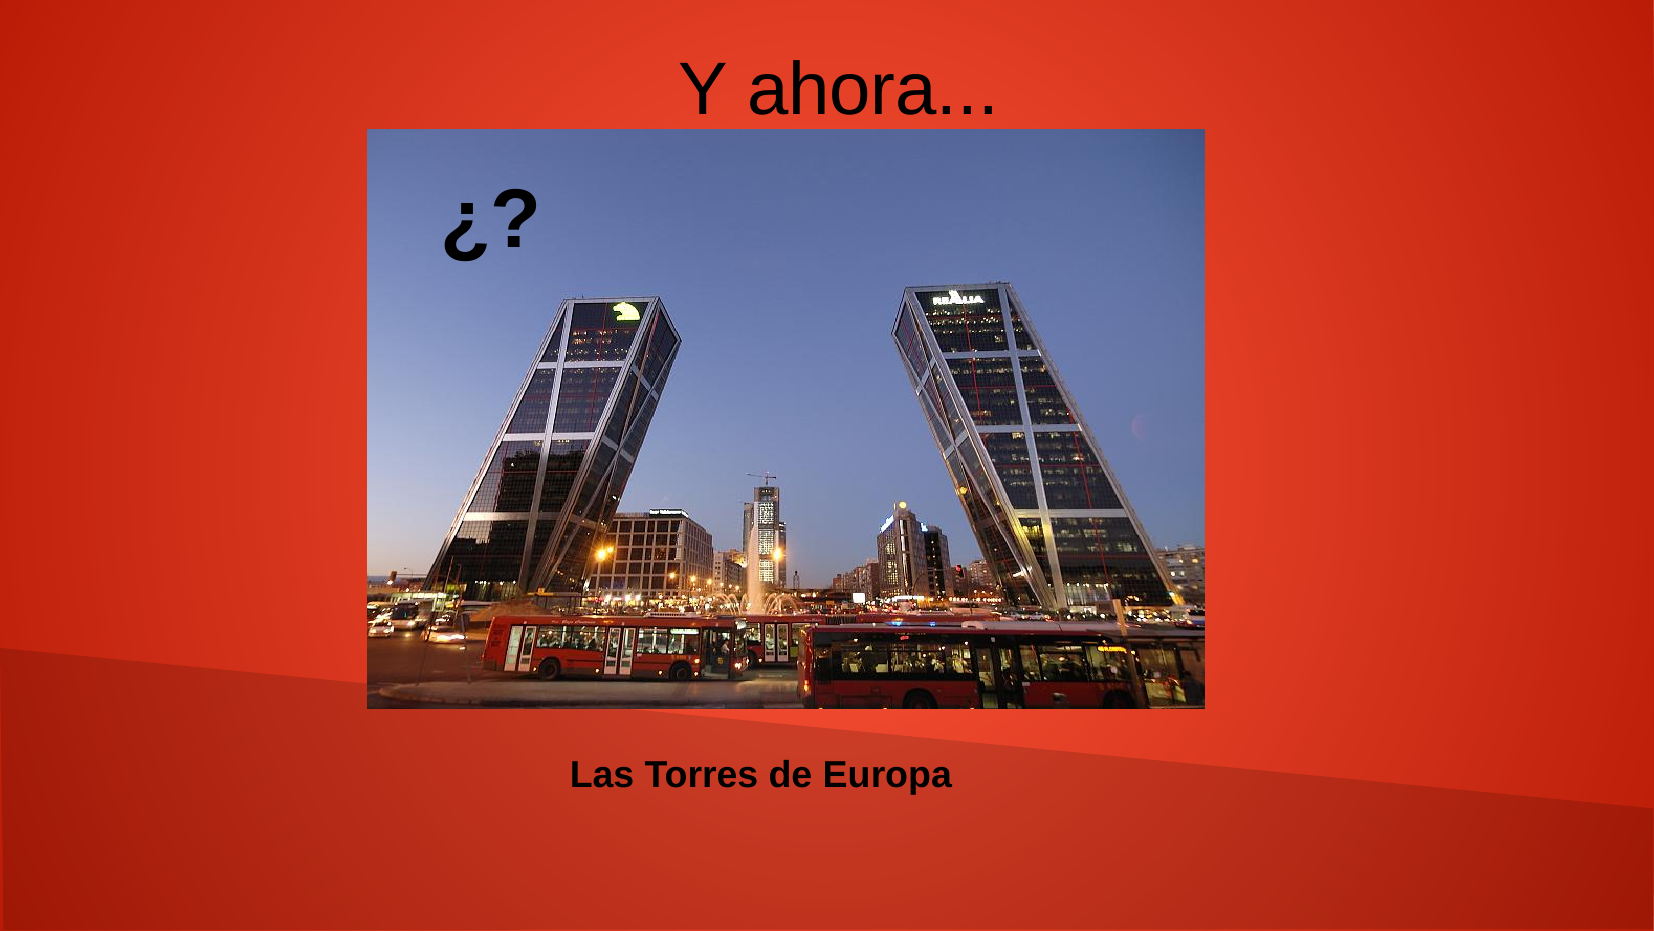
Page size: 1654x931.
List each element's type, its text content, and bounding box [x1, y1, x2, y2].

title Y ahora... [94, 11, 1583, 166]
picture [367, 129, 1205, 709]
text_box Las Torres de Europa [555, 746, 1087, 804]
text_box ¿? [425, 165, 579, 274]
